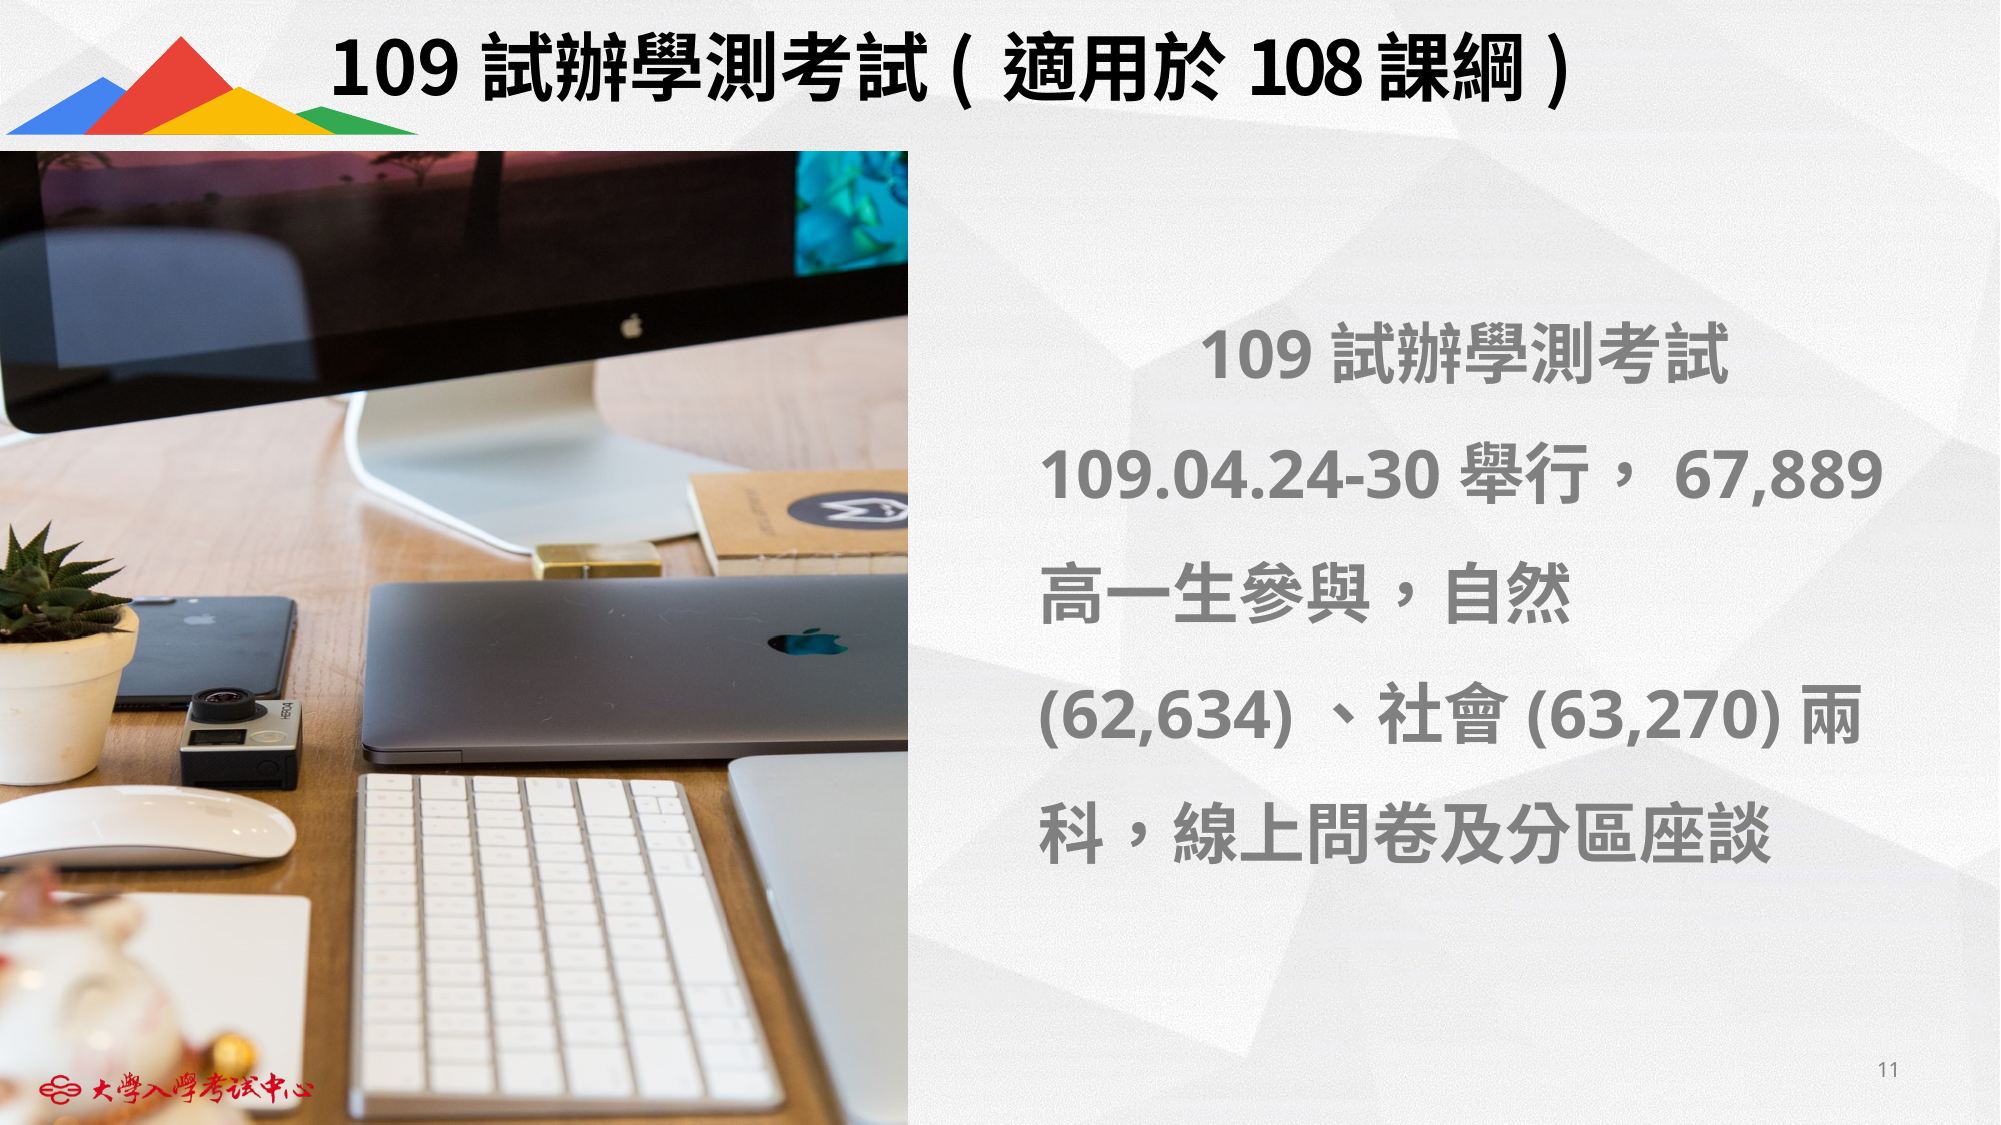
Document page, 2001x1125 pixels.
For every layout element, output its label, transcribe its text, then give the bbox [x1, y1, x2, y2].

text_box [5, 86, 86, 135]
picture [0, 0, 2000, 1125]
text_box 11 [1874, 1056, 1903, 1082]
text_box 109試辦學測考試 109.04.24-30舉行，67,889高一生參與，自然(62,634)、社會(63,270)兩科，線上問卷及分區座談 [1023, 264, 1905, 880]
title 109試辦學測考試(適用於108課綱) [86, 20, 1913, 209]
